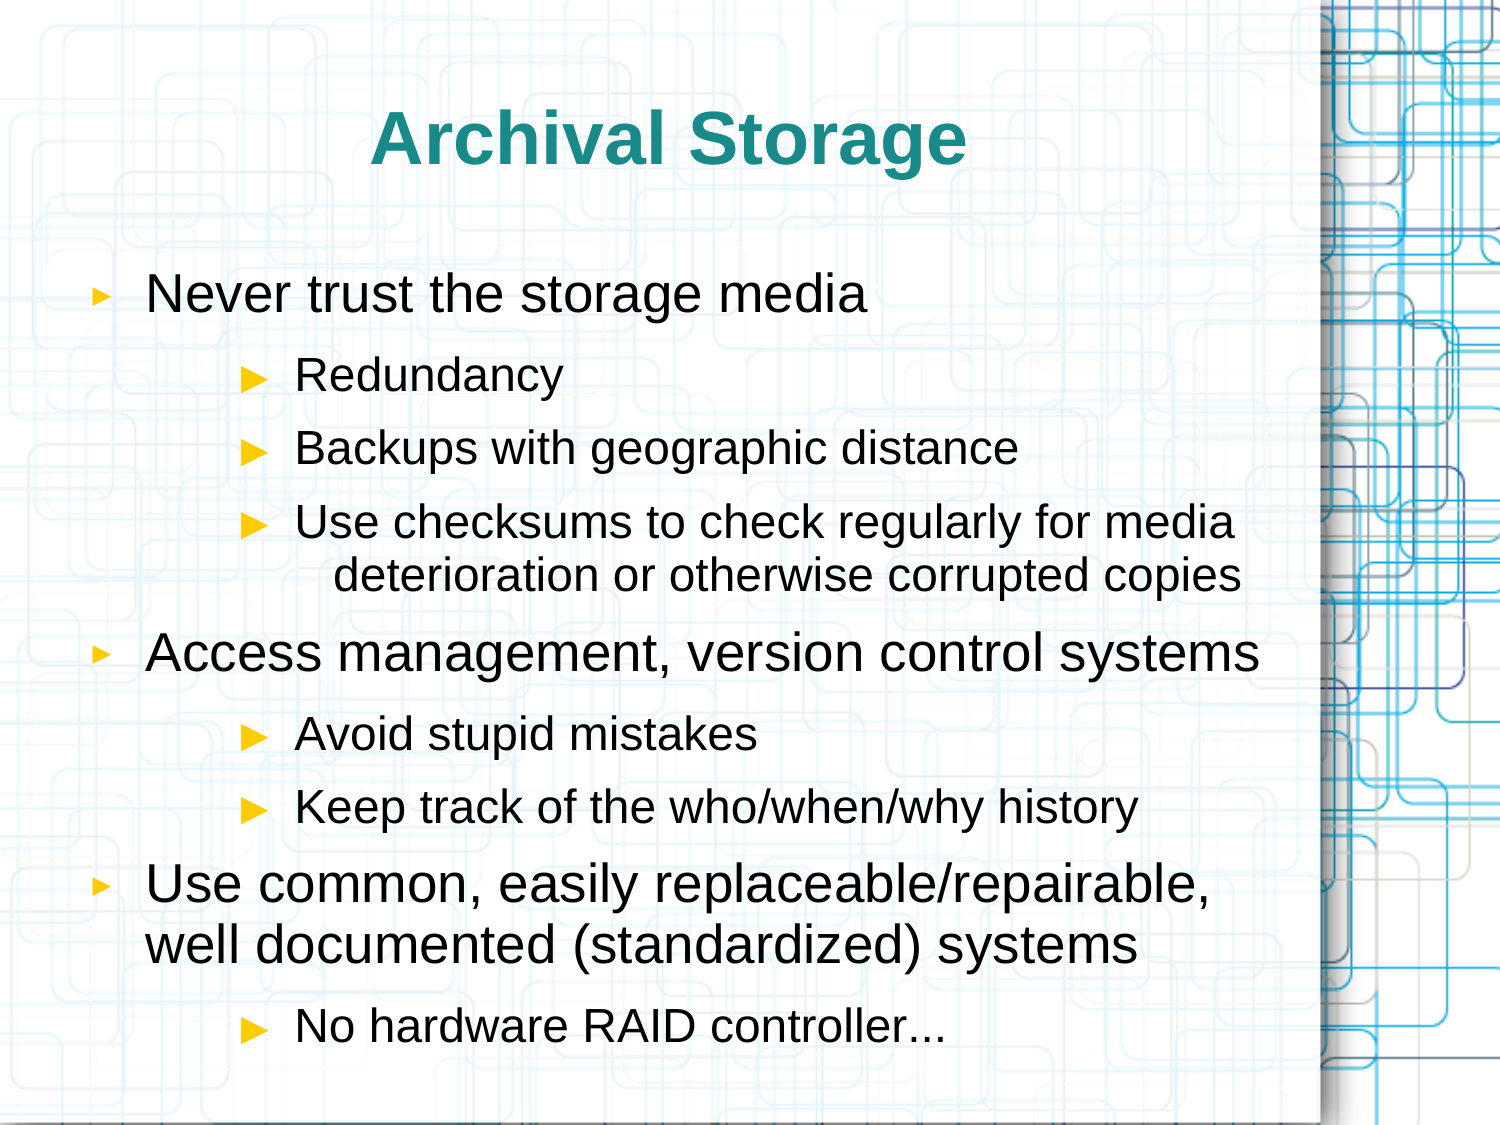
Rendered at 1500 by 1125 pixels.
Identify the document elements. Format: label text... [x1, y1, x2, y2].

list Never trust the storage media Redundancy Backups with geographic distance Use checksums to check regularly for media deterioration or otherwise corrupted copies Access management, version control systems Avoid stupid mistakes Keep track of the who/when/why history Use common, easily replaceable/repairable, well documented (standardized) systems No hardware RAID controller... [75, 263, 1286, 1054]
picture [0, 0, 1500, 1125]
title Archival Storage [53, 44, 1286, 233]
